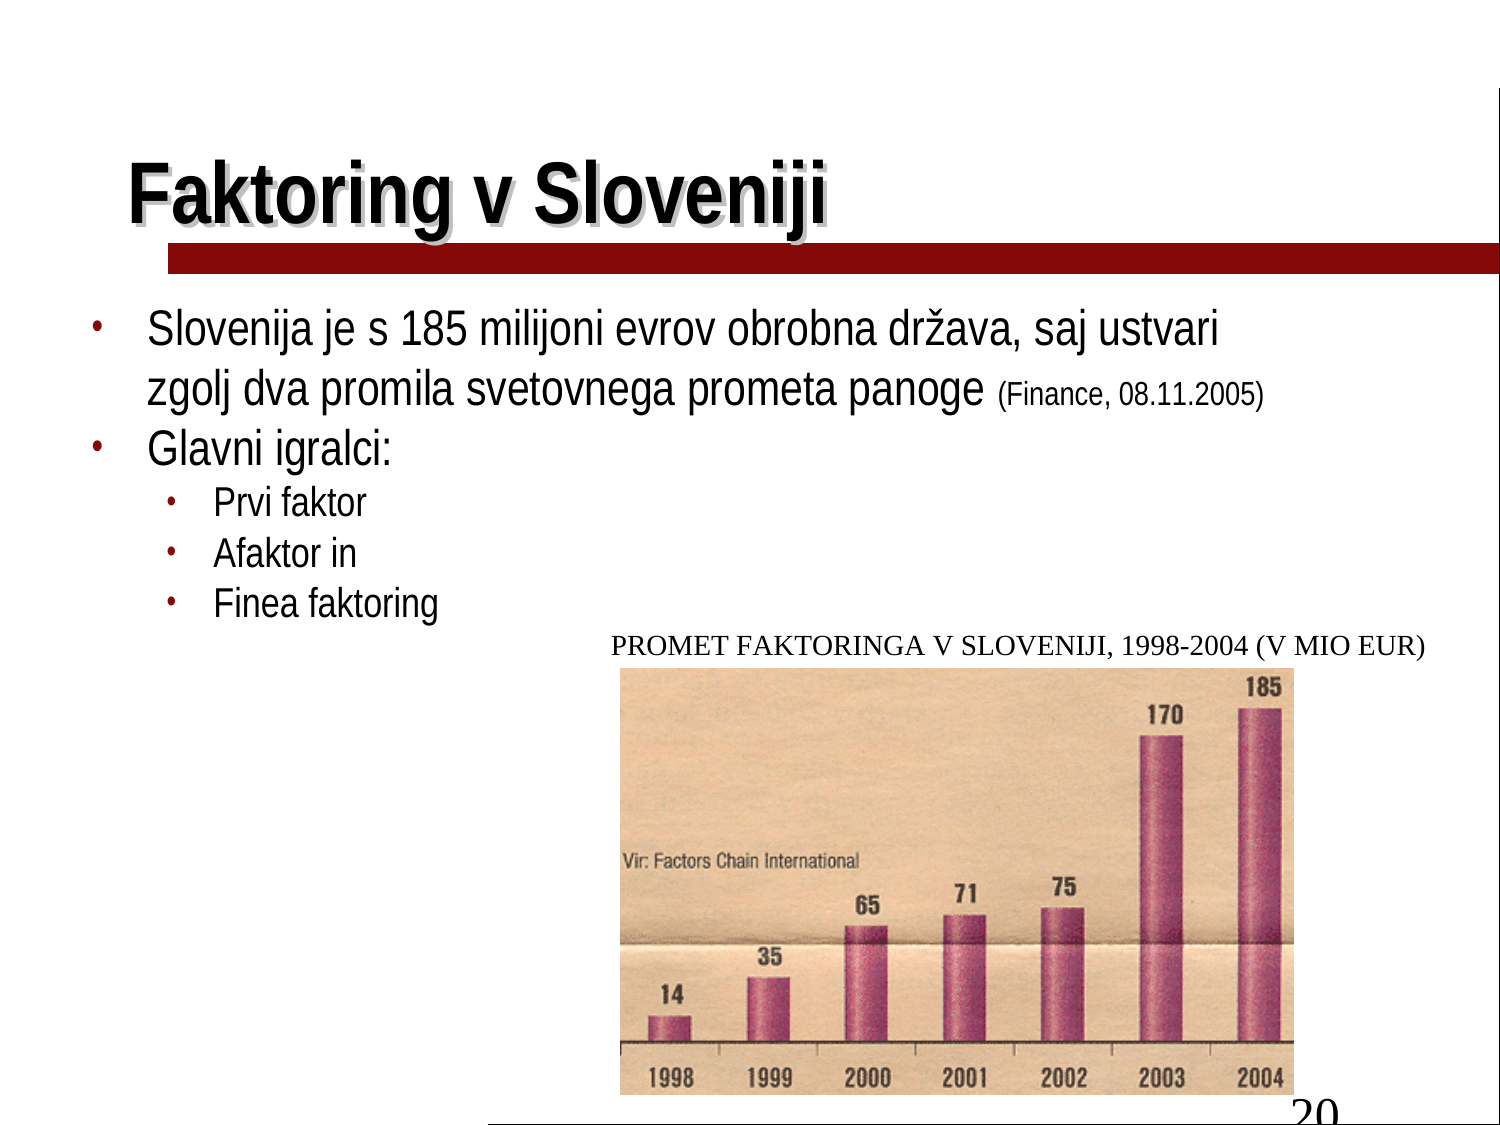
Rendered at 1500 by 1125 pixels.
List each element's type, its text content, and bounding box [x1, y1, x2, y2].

picture [620, 669, 1294, 1095]
list Slovenija je s 185 milijoni evrov obrobna država, saj ustvari zgolj dva promila svetovnega prometa panoge (Finance, 08.11.2005) Glavni igralci: Prvi faktor Afaktor in Finea faktoring [76, 287, 1294, 963]
title Faktoring v Sloveniji [112, 113, 1388, 264]
text_box PROMET FAKTORINGA V SLOVENIJI, 1998-2004 (V MIO EUR) [596, 618, 1449, 669]
